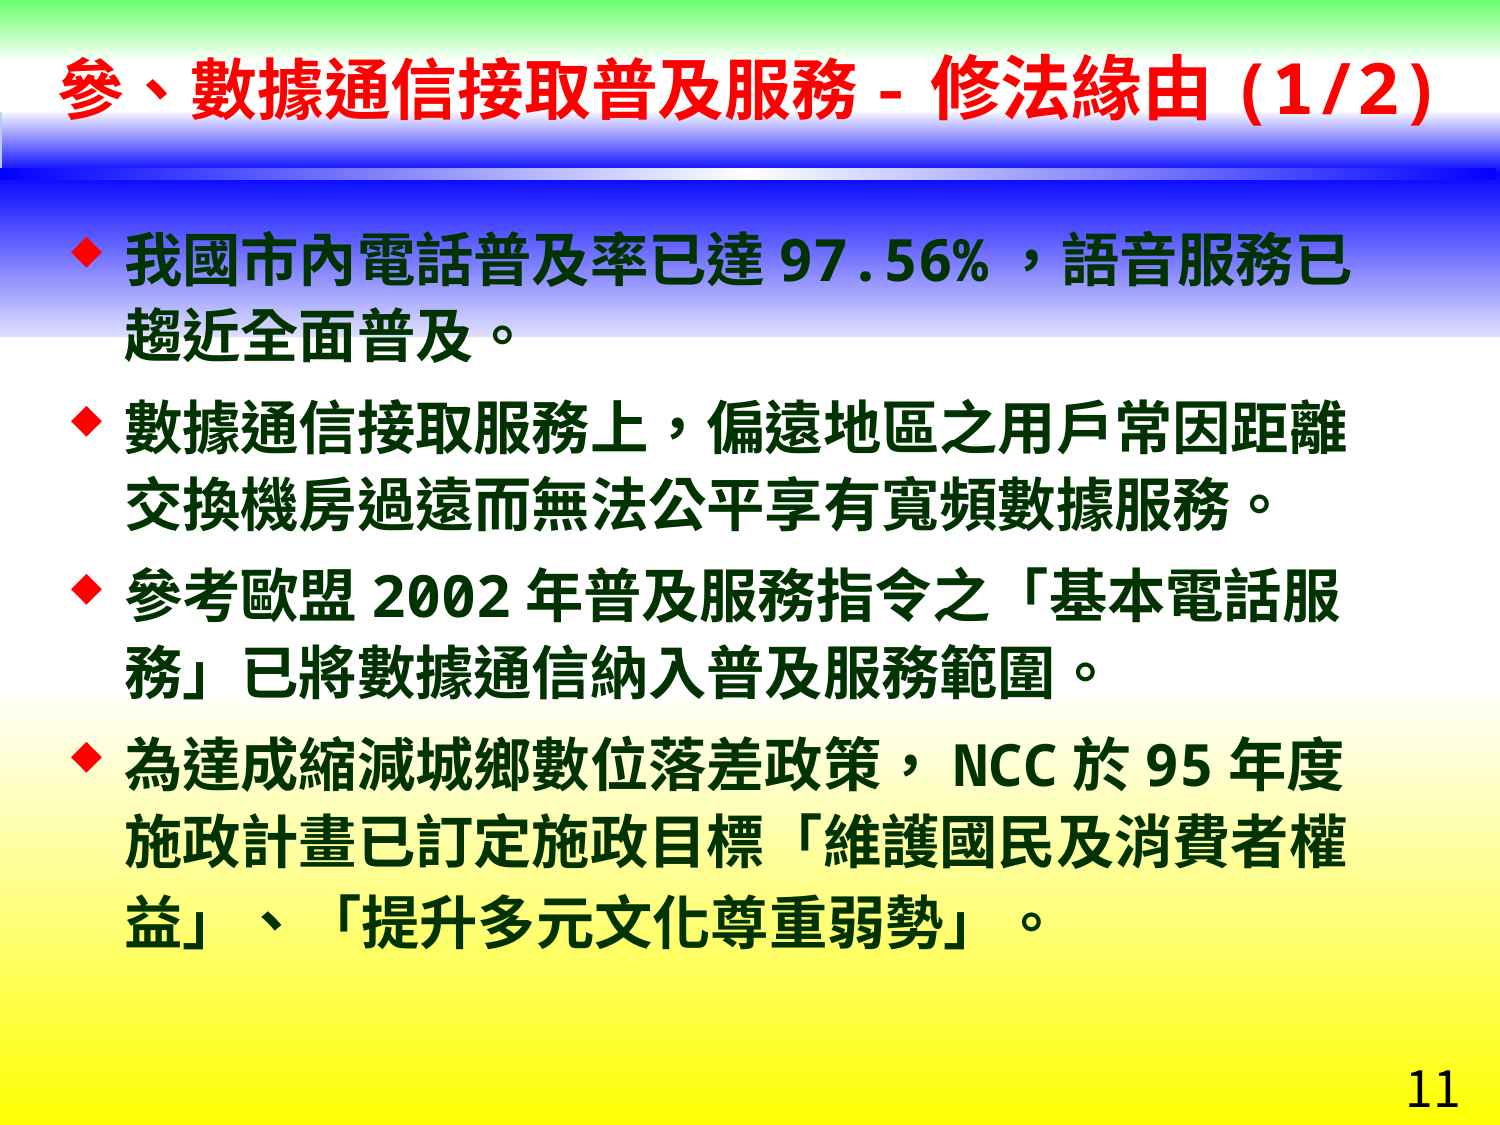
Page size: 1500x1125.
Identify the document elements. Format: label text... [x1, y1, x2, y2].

title 參、數據通信接取普及服務-修法緣由(1/2) [0, 0, 1500, 173]
list 我國市內電話普及率已達97.56%，語音服務已趨近全面普及。 數據通信接取服務上，偏遠地區之用戶常因距離交換機房過遠而無法公平享有寬頻數據服務。 參考歐盟2002年普及服務指令之「基本電話服務」已將數據通信納入普及服務範圍。 為達成縮減城鄉數位落差政策，NCC於95年度施政計畫已訂定施政目標「維護國民及消費者權益」、「提升多元文化尊重弱勢」。 [53, 207, 1412, 988]
